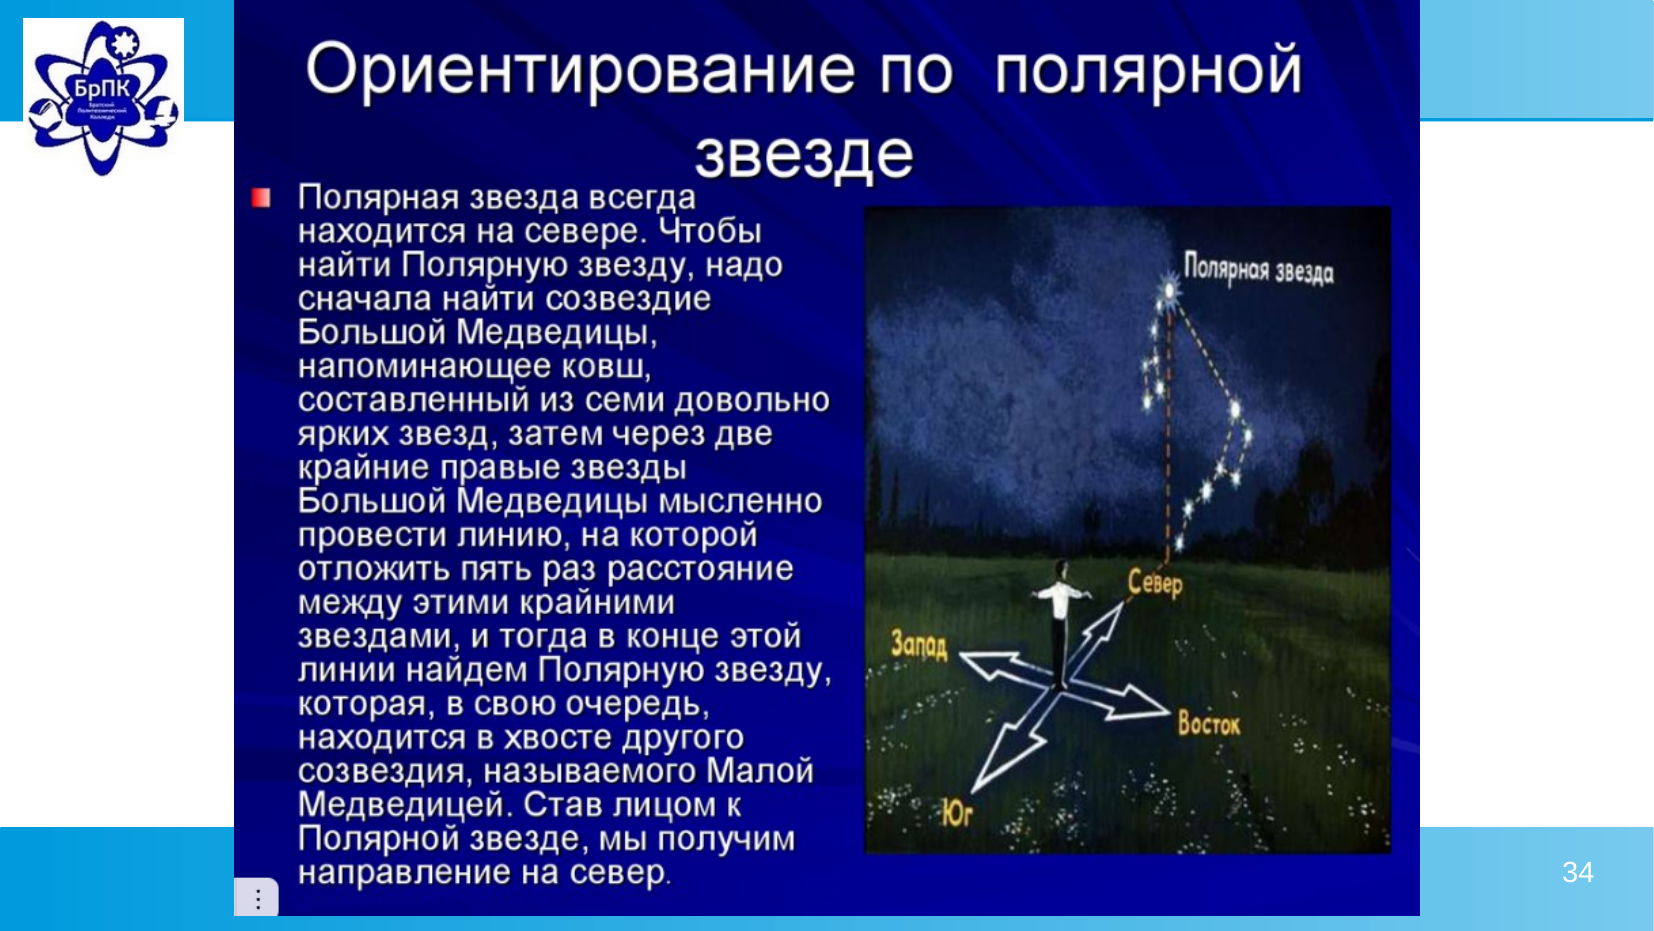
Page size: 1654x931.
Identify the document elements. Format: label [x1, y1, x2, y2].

picture [234, 0, 1420, 916]
picture [23, 19, 184, 179]
